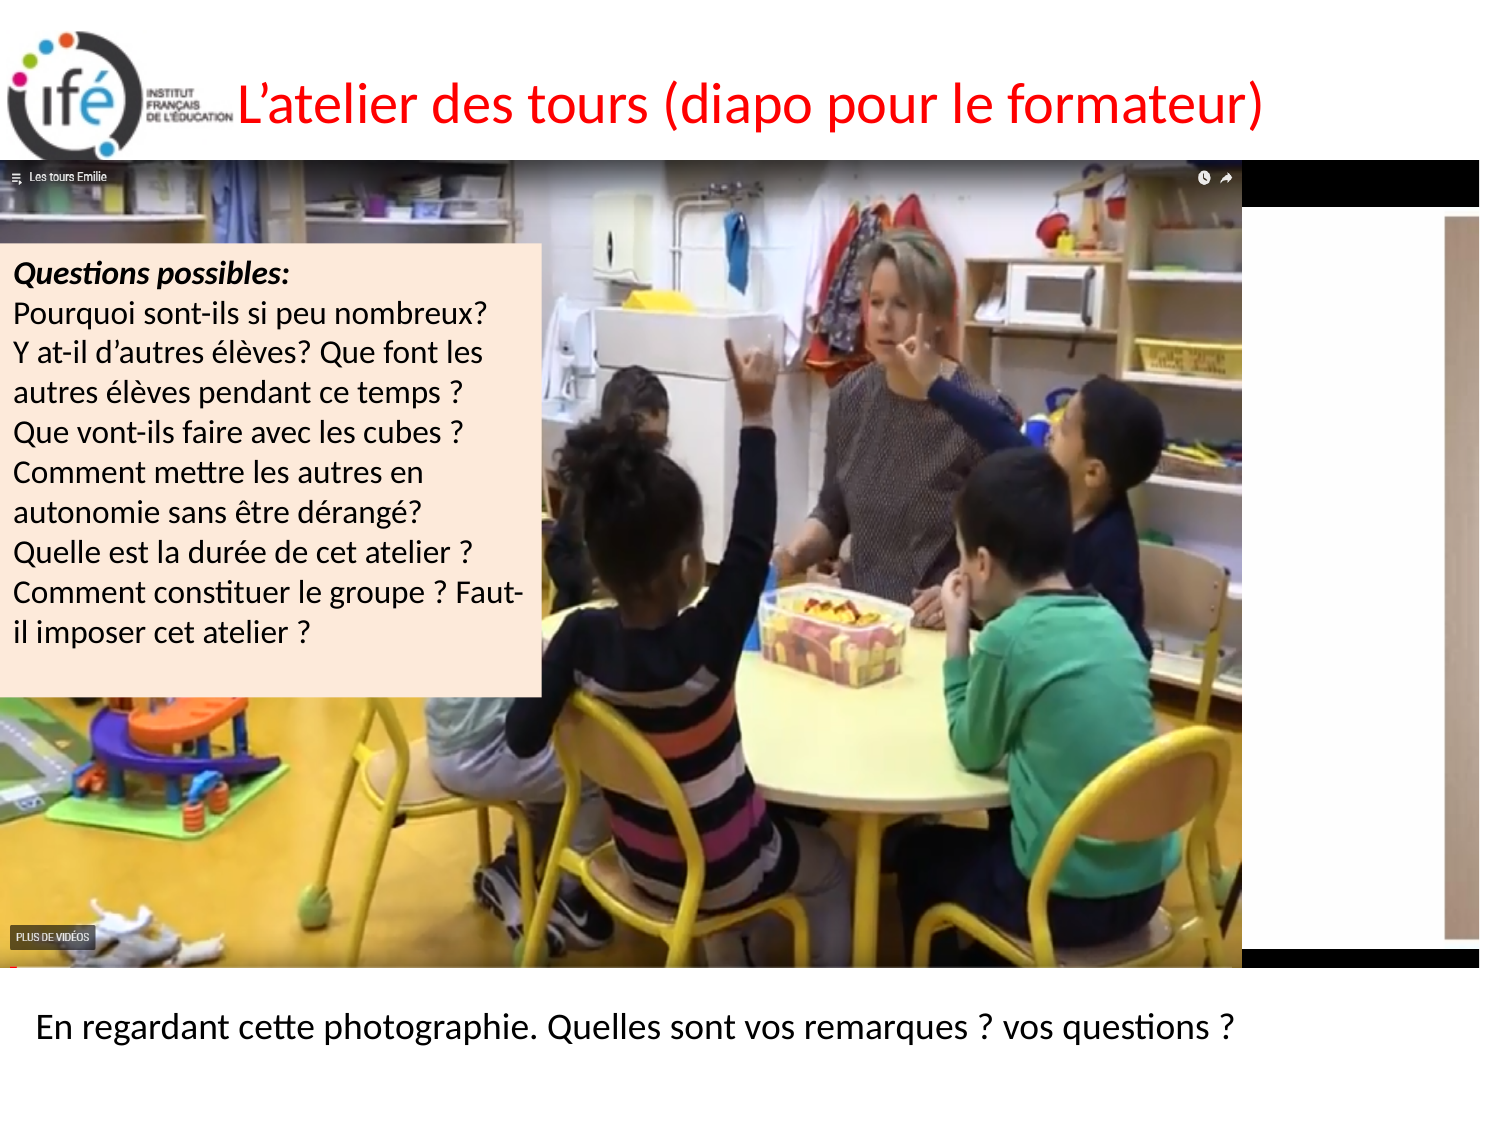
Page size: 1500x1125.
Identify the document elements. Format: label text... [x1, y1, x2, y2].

text_box Questions possibles: Pourquoi sont-ils si peu nombreux? Y at-il d’autres élèves? Que font les autres élèves pendant ce temps ? Que vont-ils faire avec les cubes ? Comment mettre les autres en autonomie sans être dérangé? Quelle est la durée de cet atelier ? Comment constituer le groupe ? Faut-il imposer cet atelier ? [0, 243, 542, 698]
picture [0, 30, 1480, 968]
text_box En regardant cette photographie. Quelles sont vos remarques ? vos questions ? [20, 994, 1424, 1055]
title L’atelier des tours (diapo pour le formateur) [76, 19, 1427, 183]
